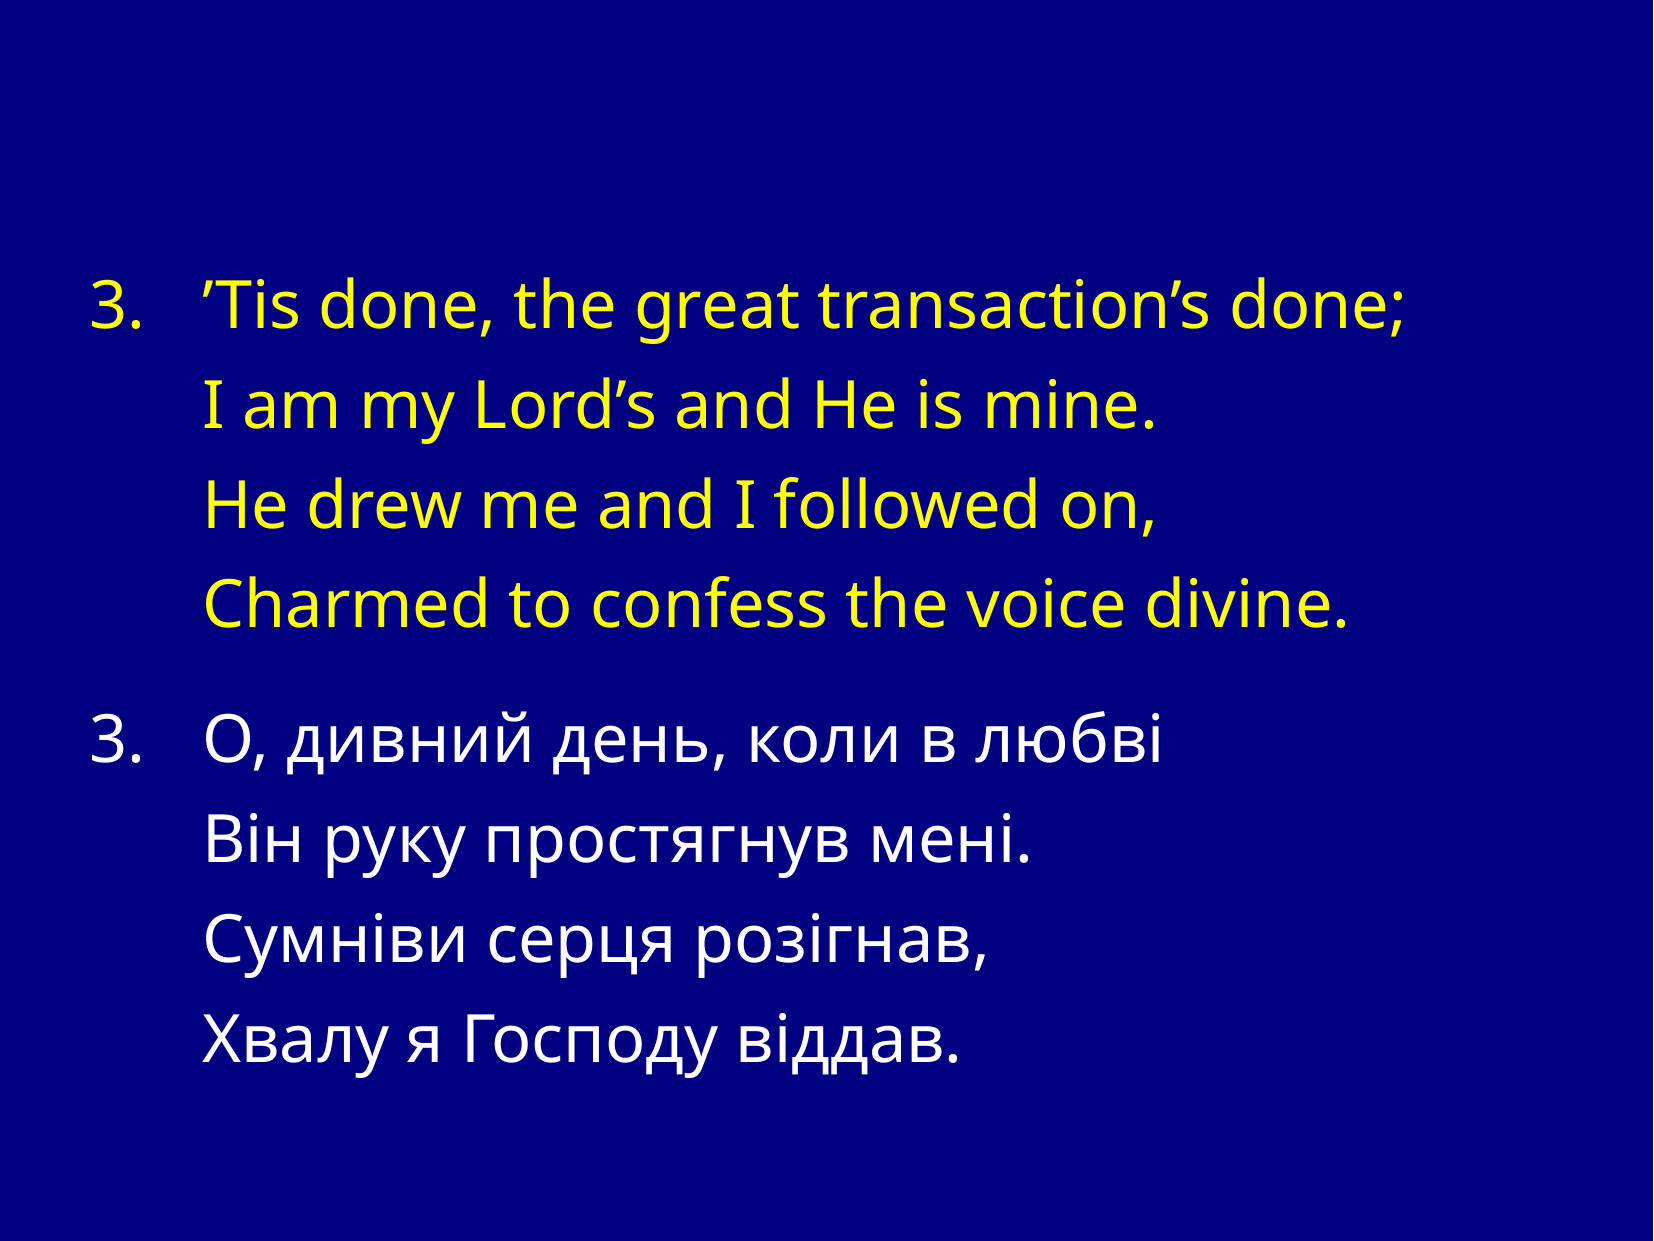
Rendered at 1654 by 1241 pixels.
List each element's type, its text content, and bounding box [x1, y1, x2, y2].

text_box 3. ’Tis done, the great transaction’s done; I am my Lord’s and He is mine. He drew me and I followed on, Charmed to confess the voice divine. [75, 150, 1576, 638]
text_box 3. О, дивний день, коли в любві Він руку простягнув мені. Сумніви серця розігнав, Хвалу я Господу віддав. [75, 675, 1576, 1163]
